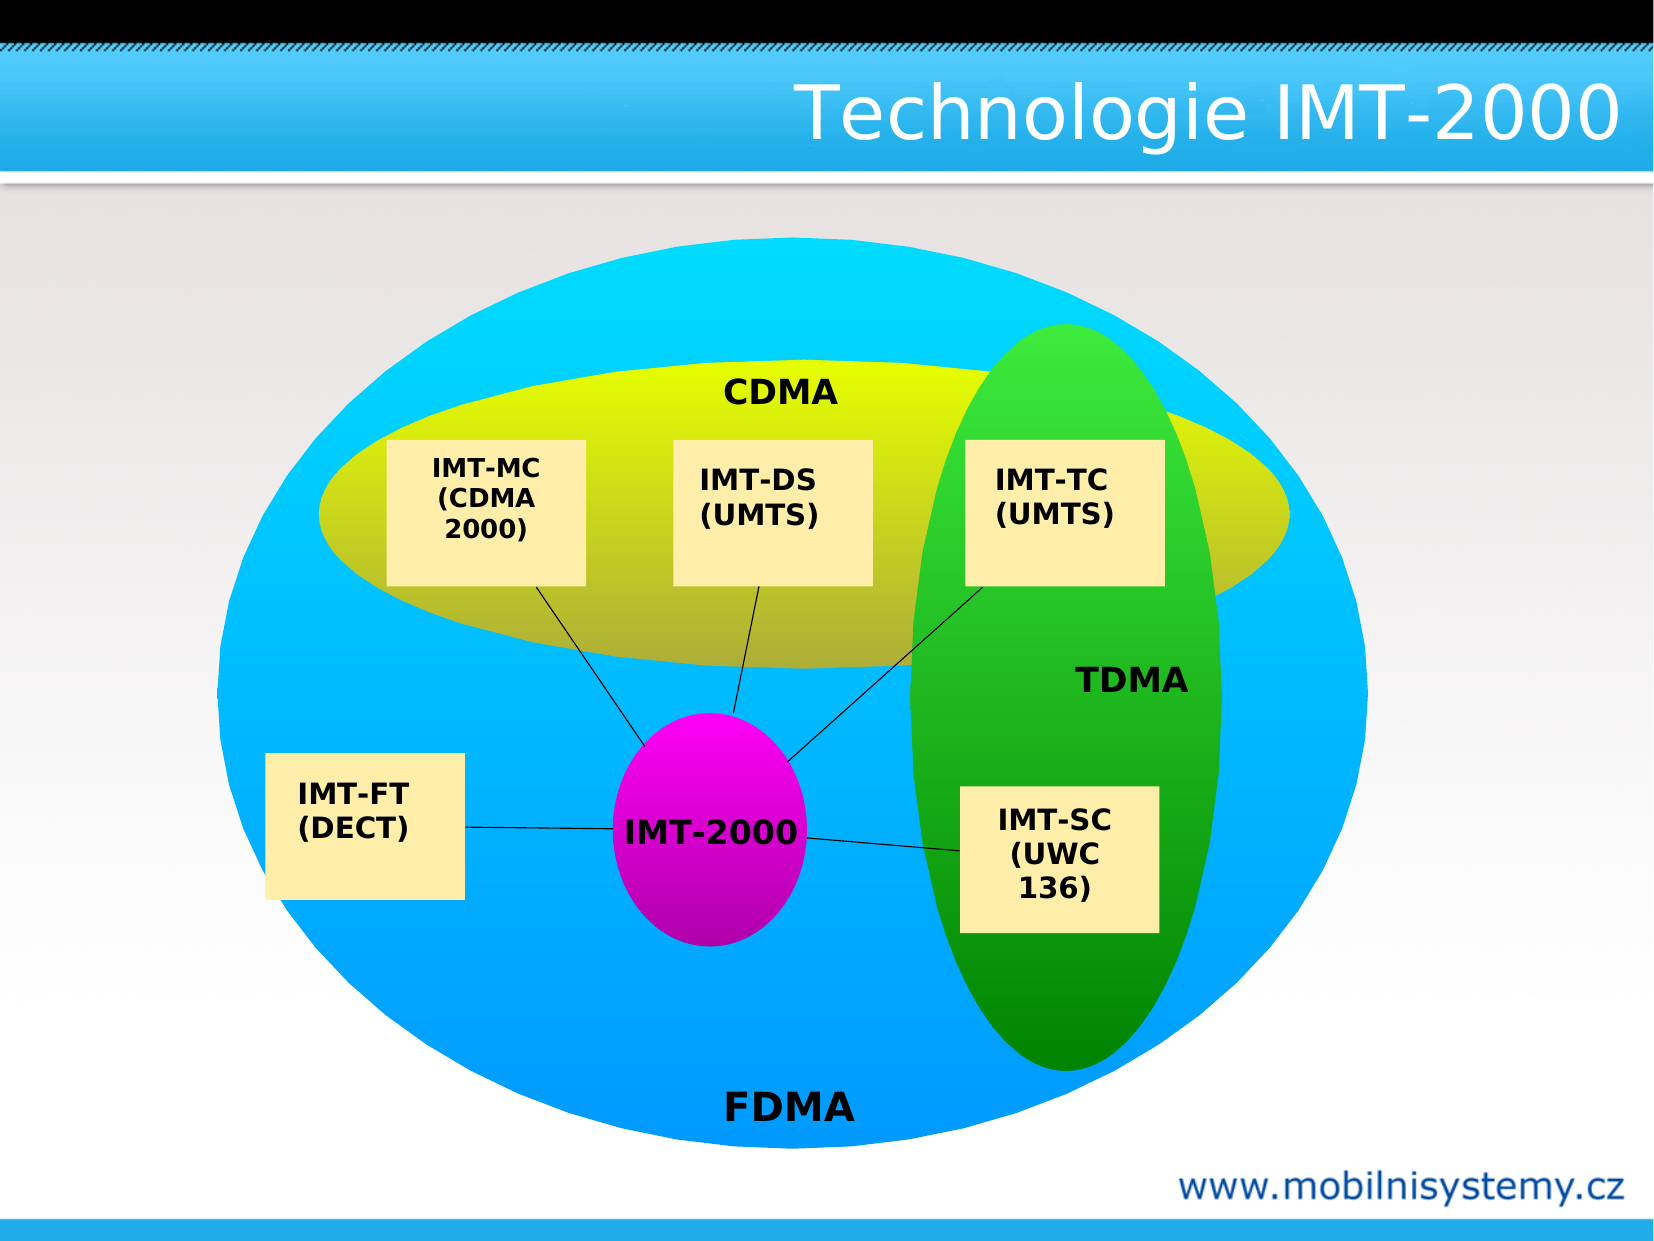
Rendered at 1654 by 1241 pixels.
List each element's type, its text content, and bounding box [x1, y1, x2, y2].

text_box TDMA [1075, 661, 1216, 711]
text_box IMT-2000 [624, 813, 799, 852]
text_box [217, 237, 1369, 1149]
text_box CDMA [723, 372, 866, 423]
text_box IMT-FT (DECT) [297, 777, 437, 868]
text_box IMT-DS (UMTS) [699, 463, 849, 556]
text_box IMT-MC (CDMA 2000) [418, 453, 555, 567]
text_box FDMA [723, 1084, 888, 1143]
title Technologie IMT-2000 [29, 49, 1625, 178]
text_box IMT-TC (UMTS) [994, 463, 1144, 555]
text_box IMT-SC (UWC 136) [979, 803, 1131, 931]
picture [0, 0, 1654, 1241]
